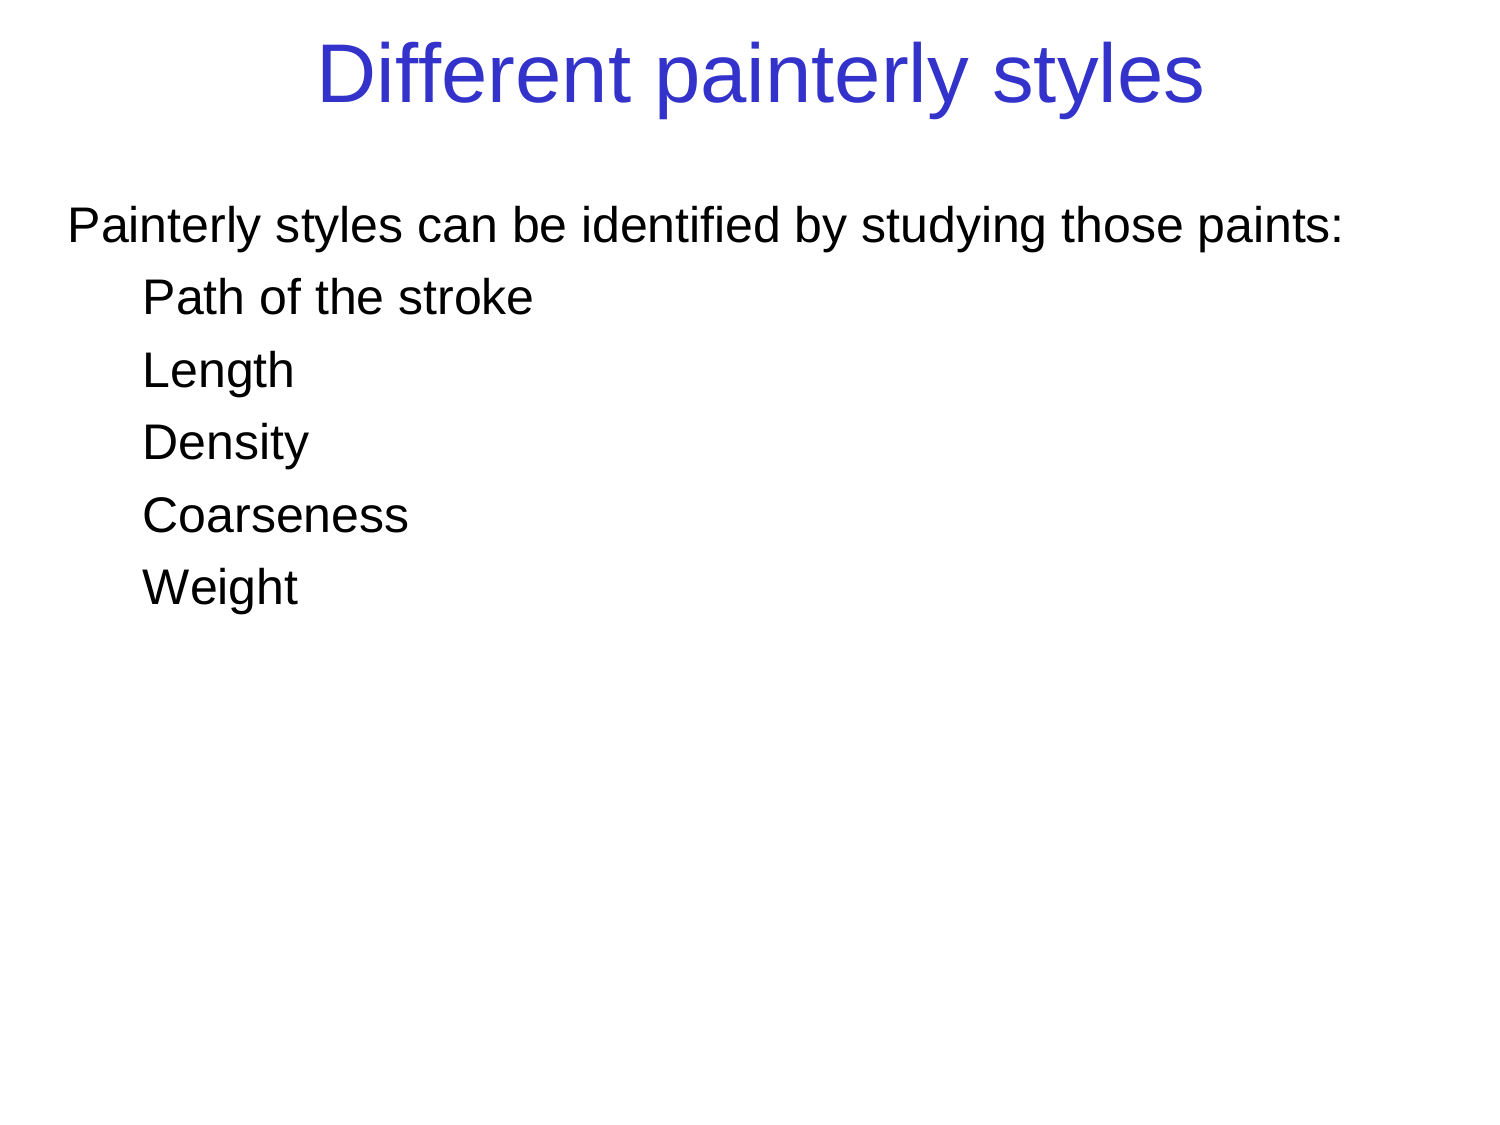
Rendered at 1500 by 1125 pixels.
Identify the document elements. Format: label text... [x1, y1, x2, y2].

list Painterly styles can be identified by studying those paints: Path of the stroke Length Density Coarseness Weight [53, 184, 1459, 1071]
title Different painterly styles [123, 0, 1399, 138]
